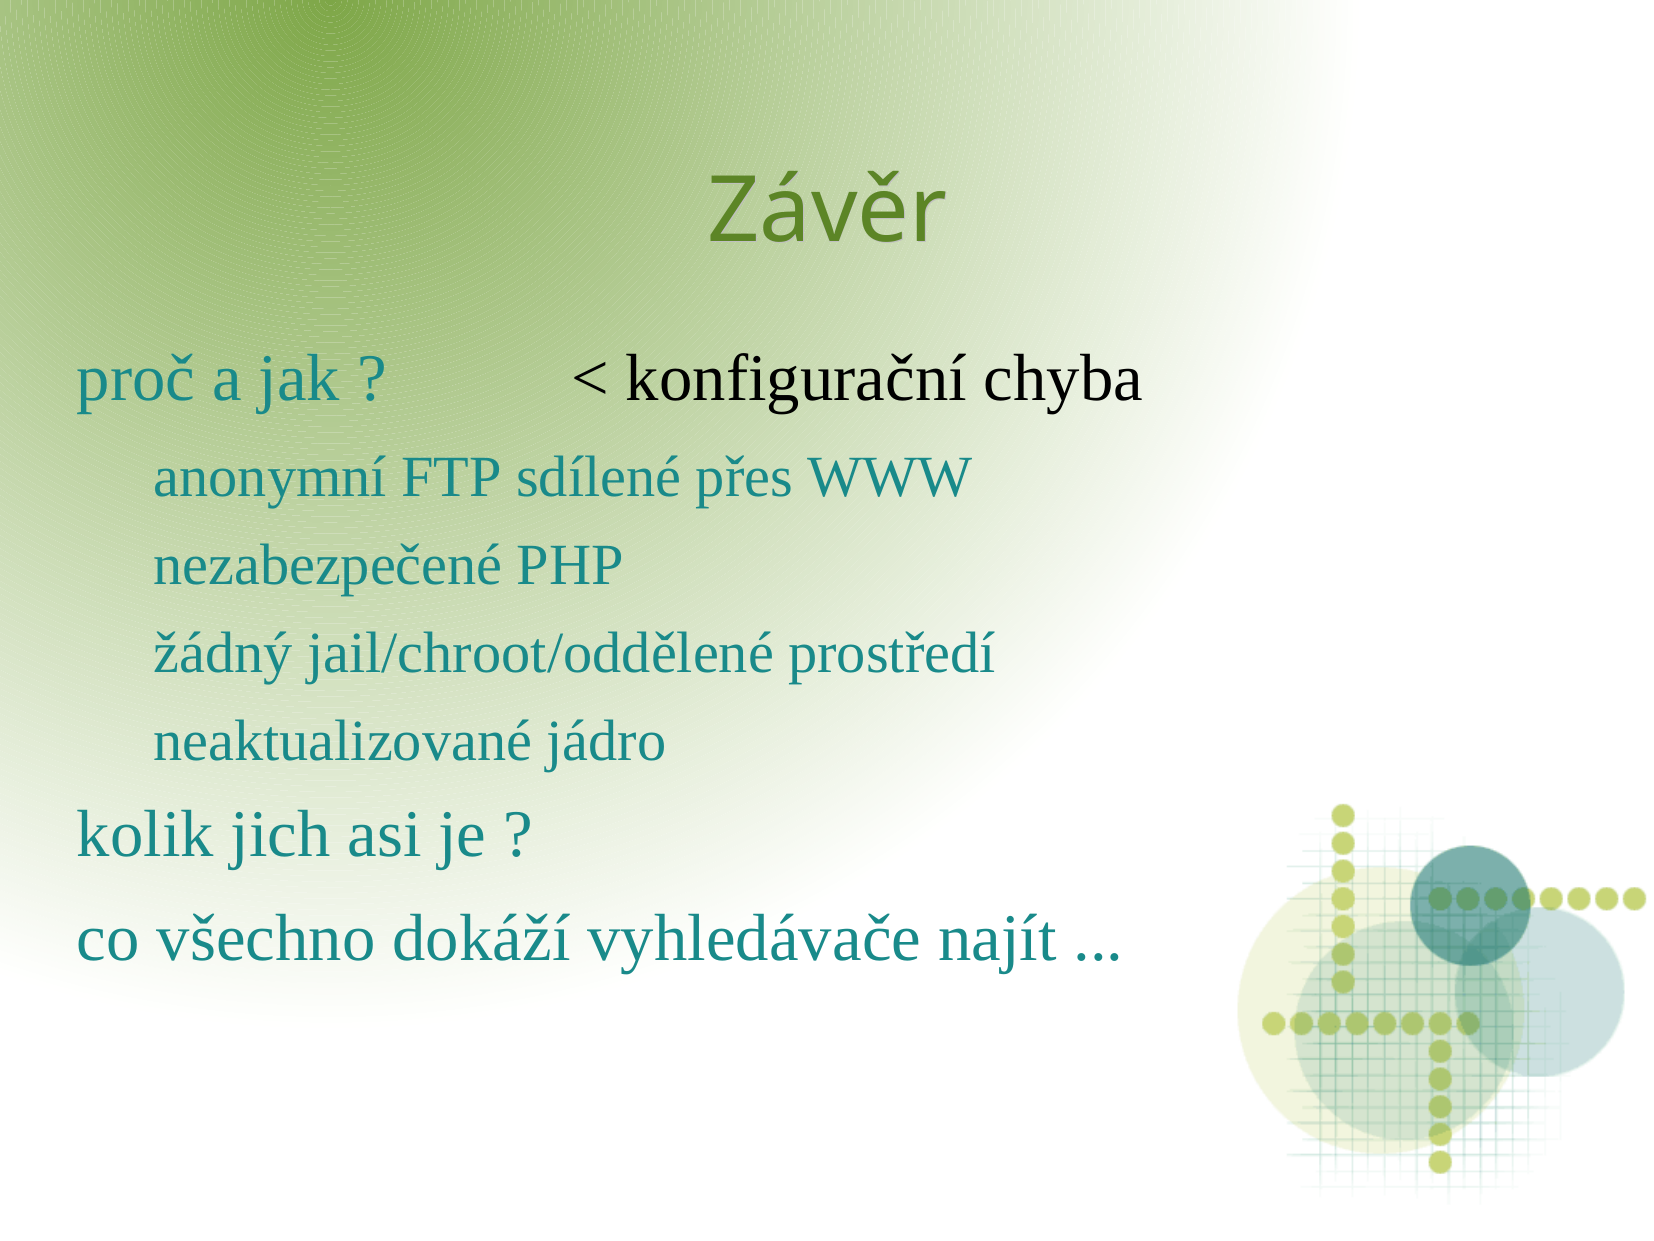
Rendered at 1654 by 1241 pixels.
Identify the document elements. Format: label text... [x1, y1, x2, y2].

title Závěr [121, 102, 1534, 311]
picture [1224, 792, 1654, 1211]
list proč a jak ? < konfigurační chyba anonymní FTP sdílené přes WWW nezabezpečené PHP žádný jail/chroot/oddělené prostředí neaktualizované jádro kolik jich asi je ? co všechno dokáží vyhledávače najít ... [59, 340, 1472, 1123]
